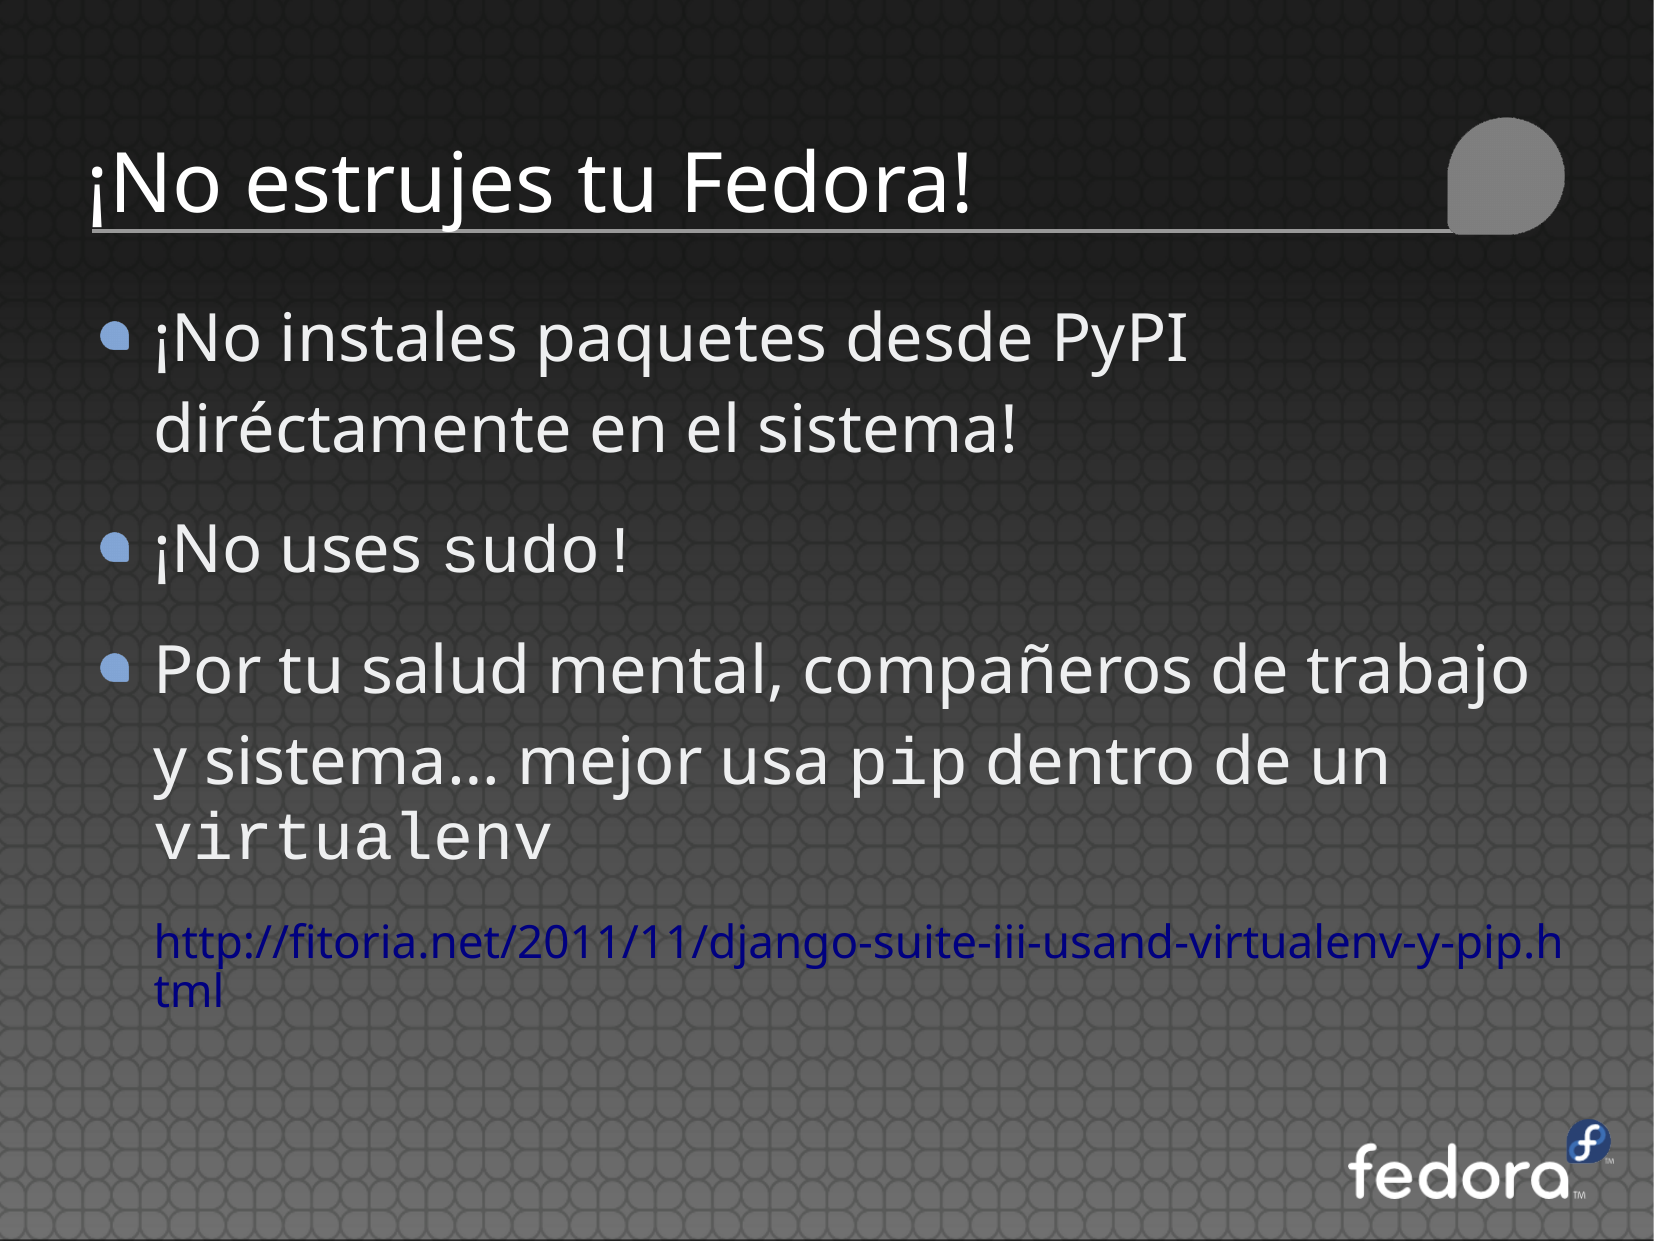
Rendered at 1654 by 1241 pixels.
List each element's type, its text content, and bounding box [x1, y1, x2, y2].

picture [0, 0, 1654, 1241]
list ¡No instales paquetes desde PyPI diréctamente en el sistema! ¡No uses sudo! Por tu salud mental, compañeros de trabajo y sistema… mejor usa pip dentro de un virtualenv http://fitoria.net/2011/11/django-suite-iii-usand-virtualenv-y-pip.html [82, 290, 1571, 1010]
title ¡No estrujes tu Fedora! [86, 112, 1576, 249]
